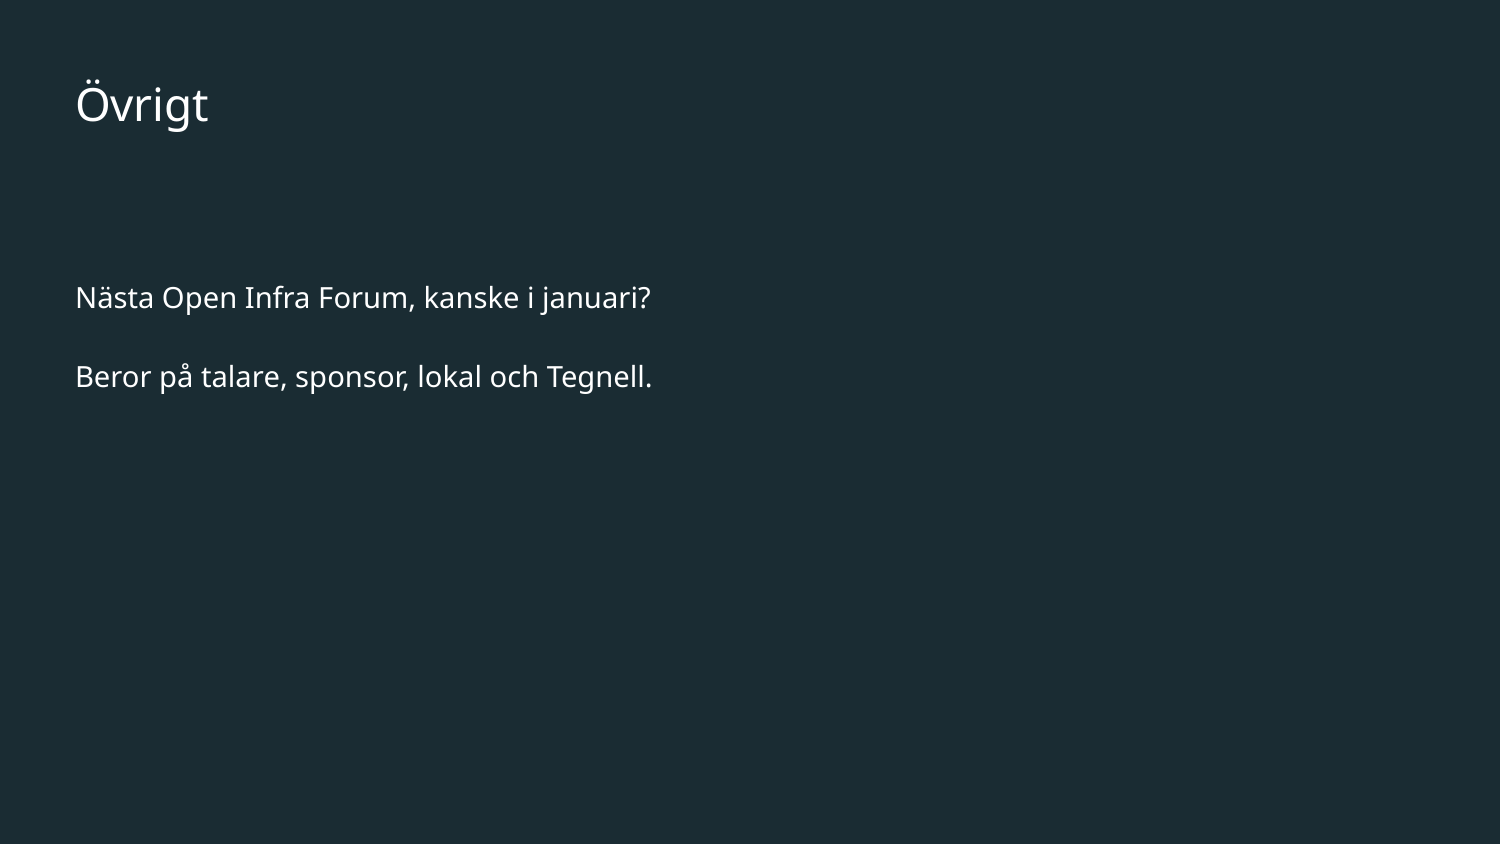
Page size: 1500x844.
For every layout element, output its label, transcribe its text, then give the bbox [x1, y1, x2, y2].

list Nästa Open Infra Forum, kanske i januari? Beror på talare, sponsor, lokal och Tegnell. [75, 197, 1425, 687]
title Övrigt [75, 33, 1425, 175]
